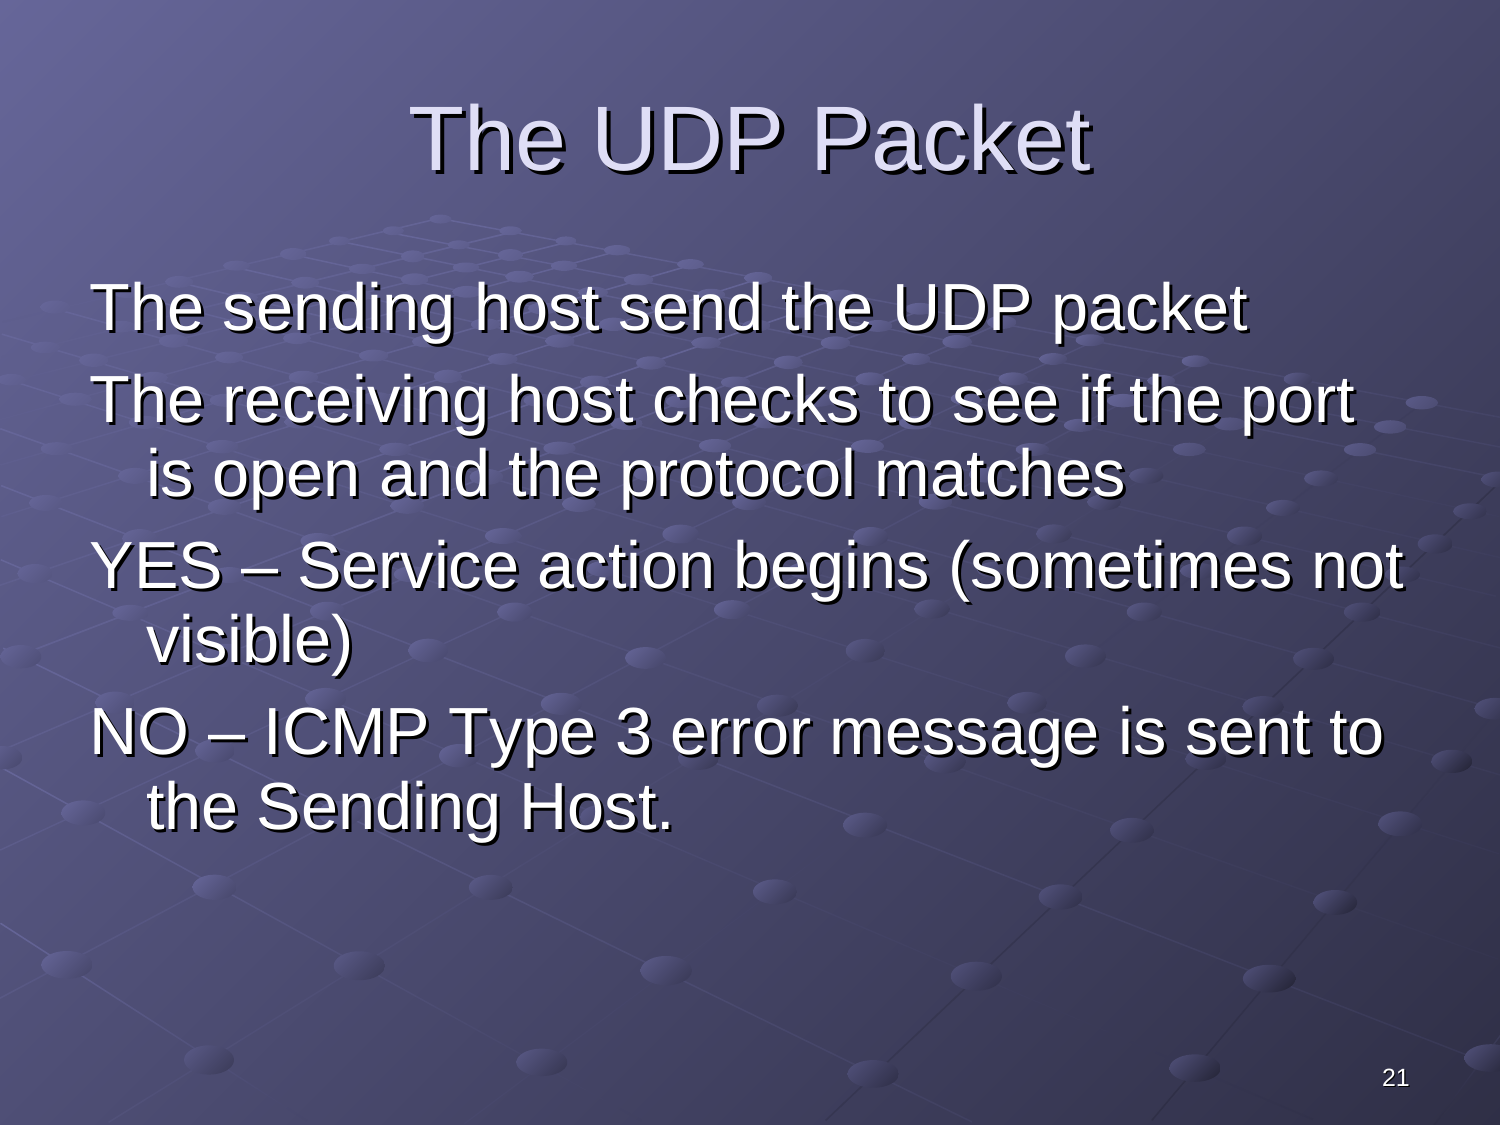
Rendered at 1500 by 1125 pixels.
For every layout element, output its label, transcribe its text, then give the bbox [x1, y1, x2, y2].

list The sending host send the UDP packet The receiving host checks to see if the port is open and the protocol matches YES – Service action begins (sometimes not visible) NO – ICMP Type 3 error message is sent to the Sending Host. [75, 262, 1426, 1007]
title The UDP Packet [75, 45, 1426, 233]
